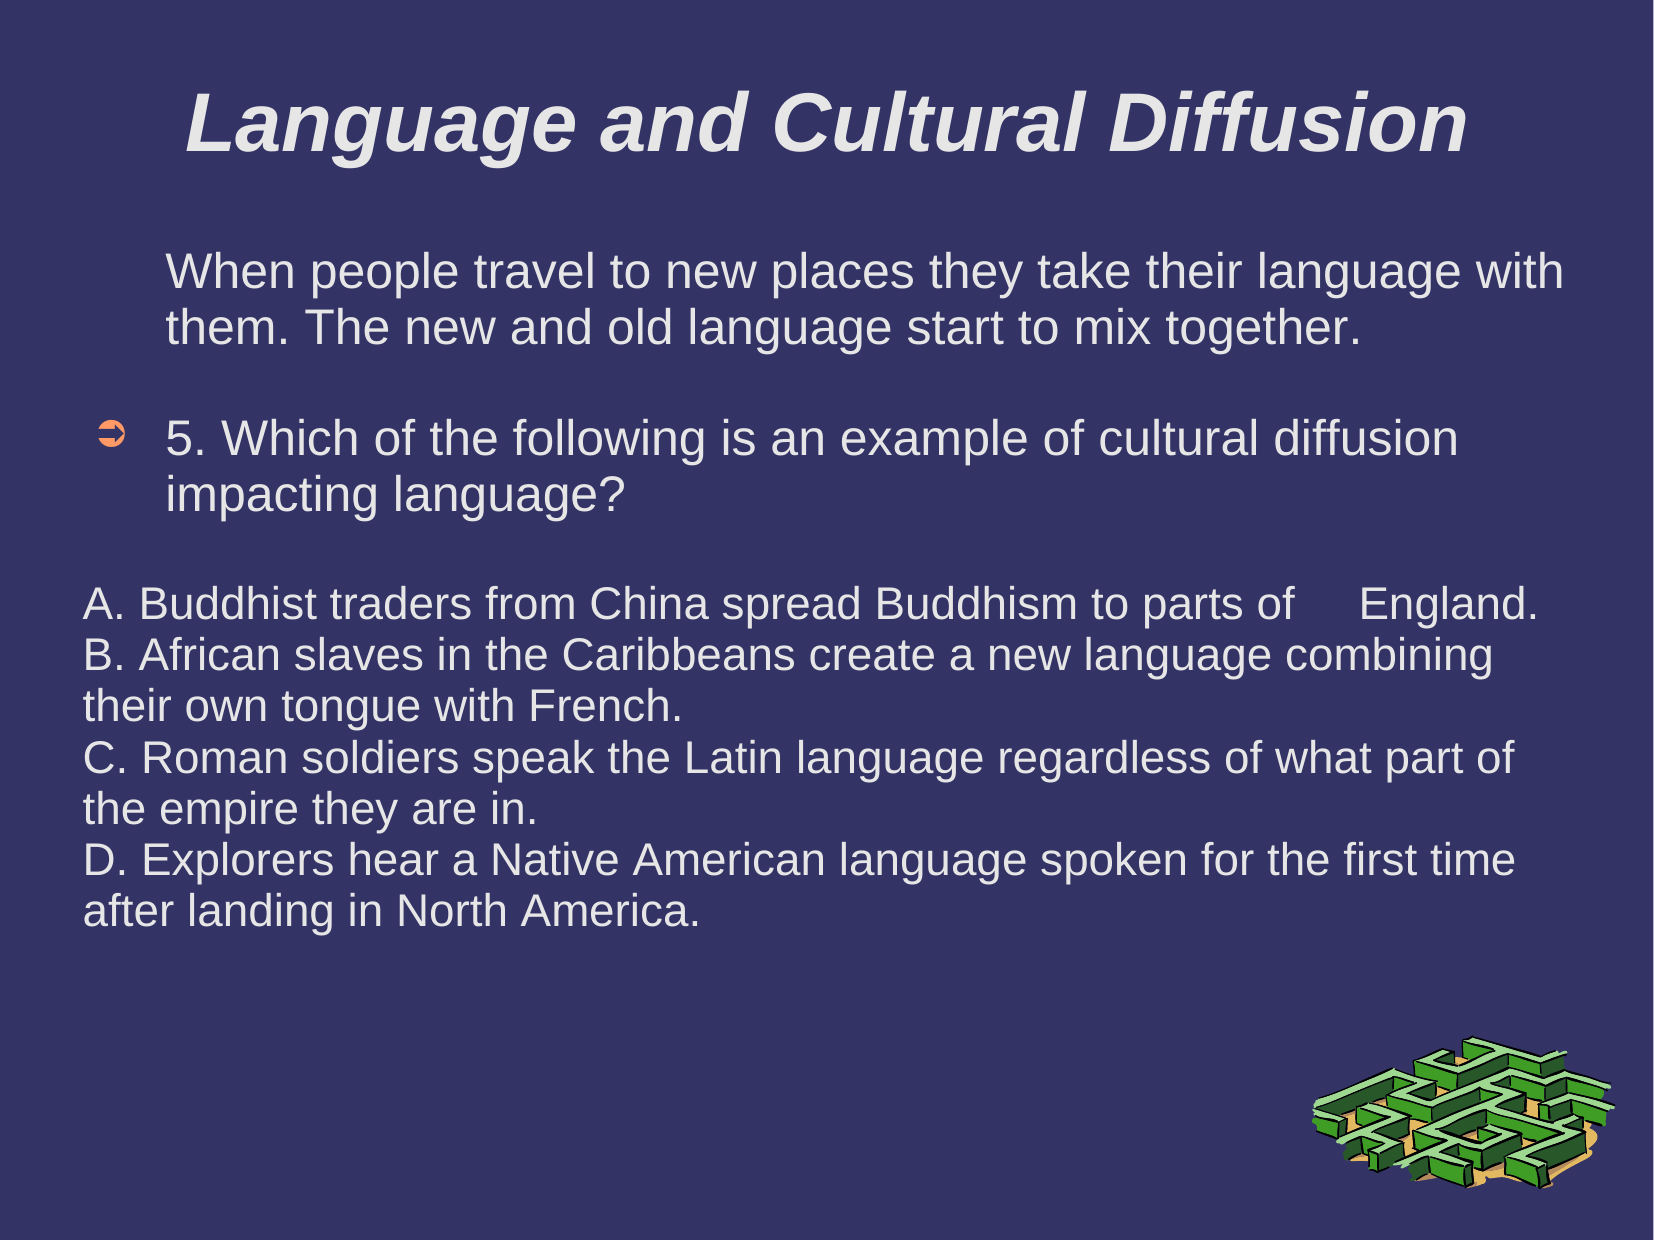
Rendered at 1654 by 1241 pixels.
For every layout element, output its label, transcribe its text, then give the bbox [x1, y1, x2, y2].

list When people travel to new places they take their language with them. The new and old language start to mix together. 5. Which of the following is an example of cultural diffusion impacting language? A. Buddhist traders from China spread Buddhism to parts of England. B. African slaves in the Caribbeans create a new language combining their own tongue with French. C. Roman soldiers speak the Latin language regardless of what part of the empire they are in. D. Explorers hear a Native American language spoken for the first time after landing in North America. [82, 187, 1571, 1109]
title Language and Cultural Diffusion [121, 19, 1534, 187]
